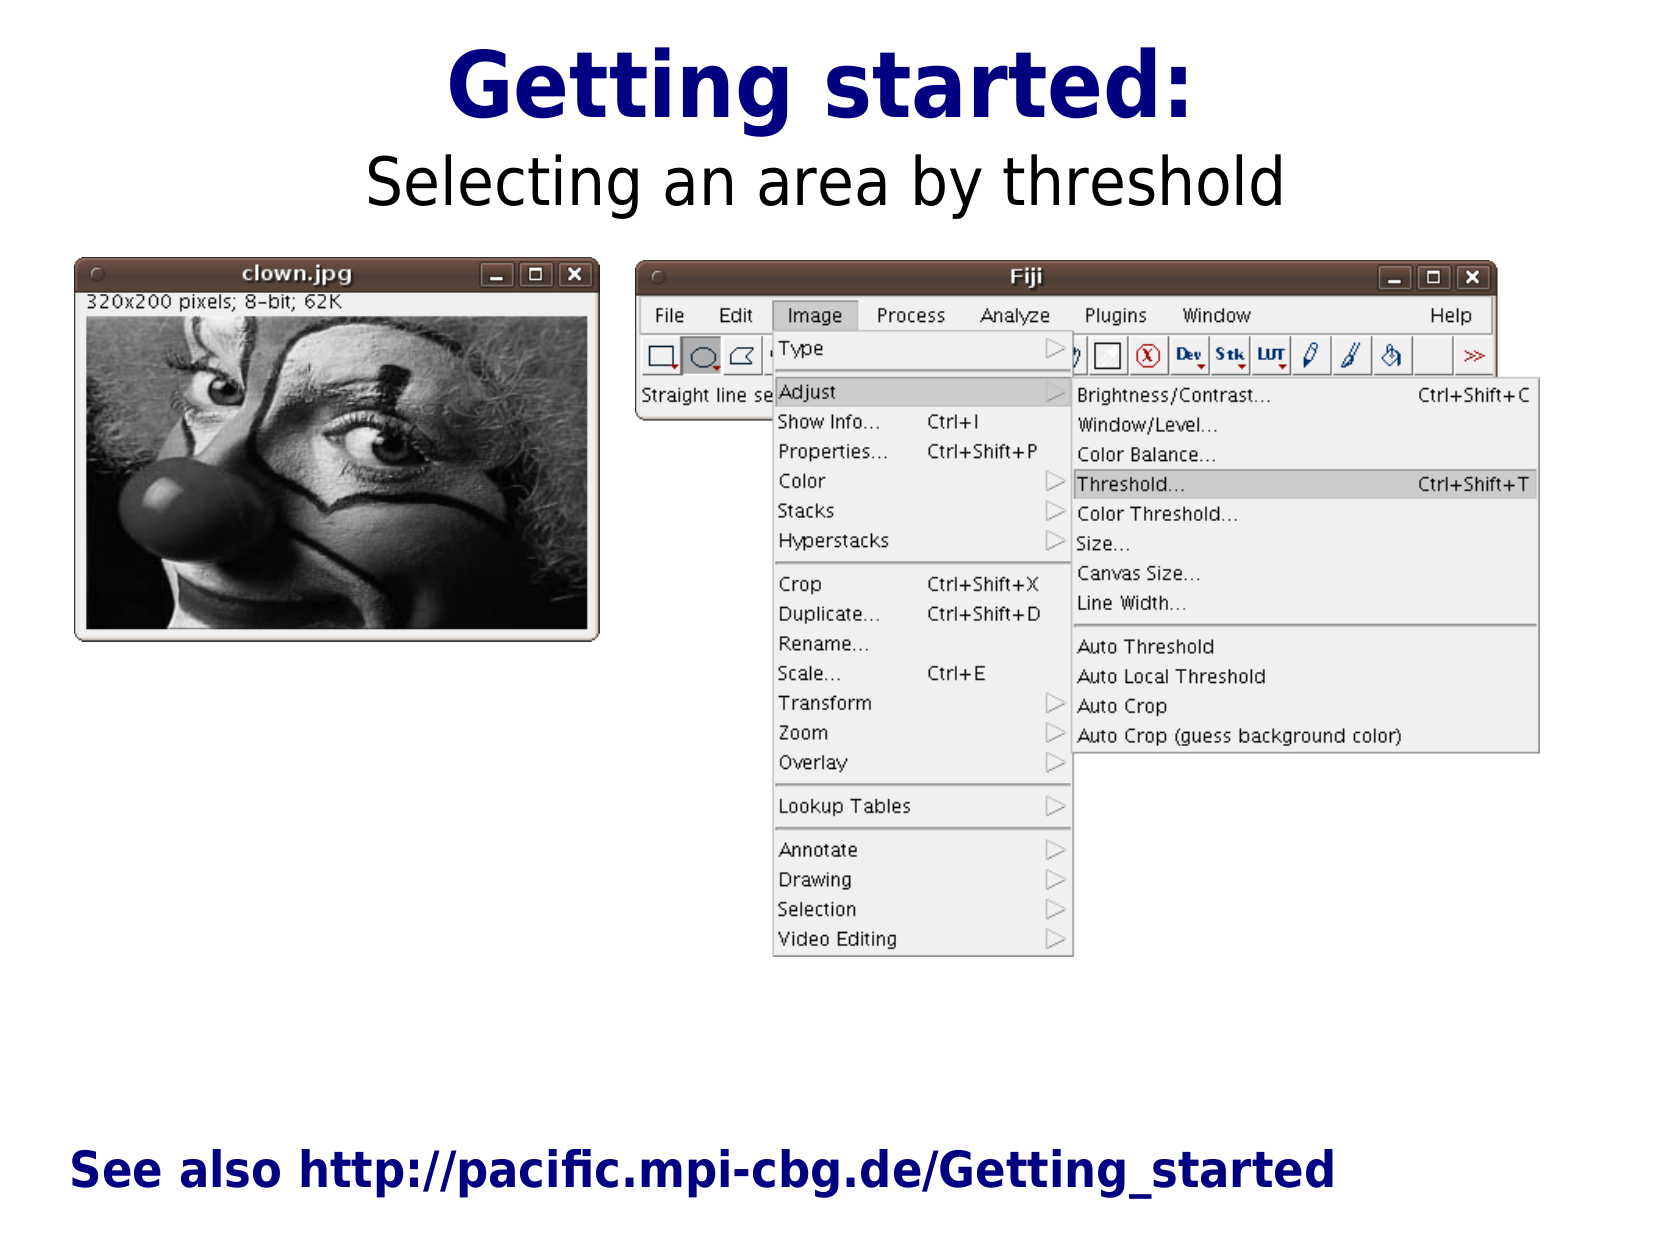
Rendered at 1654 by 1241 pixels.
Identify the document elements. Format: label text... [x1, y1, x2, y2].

title Selecting an area by threshold [82, 141, 1571, 287]
picture [635, 260, 1540, 958]
title Getting started: [82, 31, 1571, 141]
text_box See also http://pacific.mpi-cbg.de/Getting_started [37, 1133, 1602, 1207]
picture [74, 257, 600, 642]
